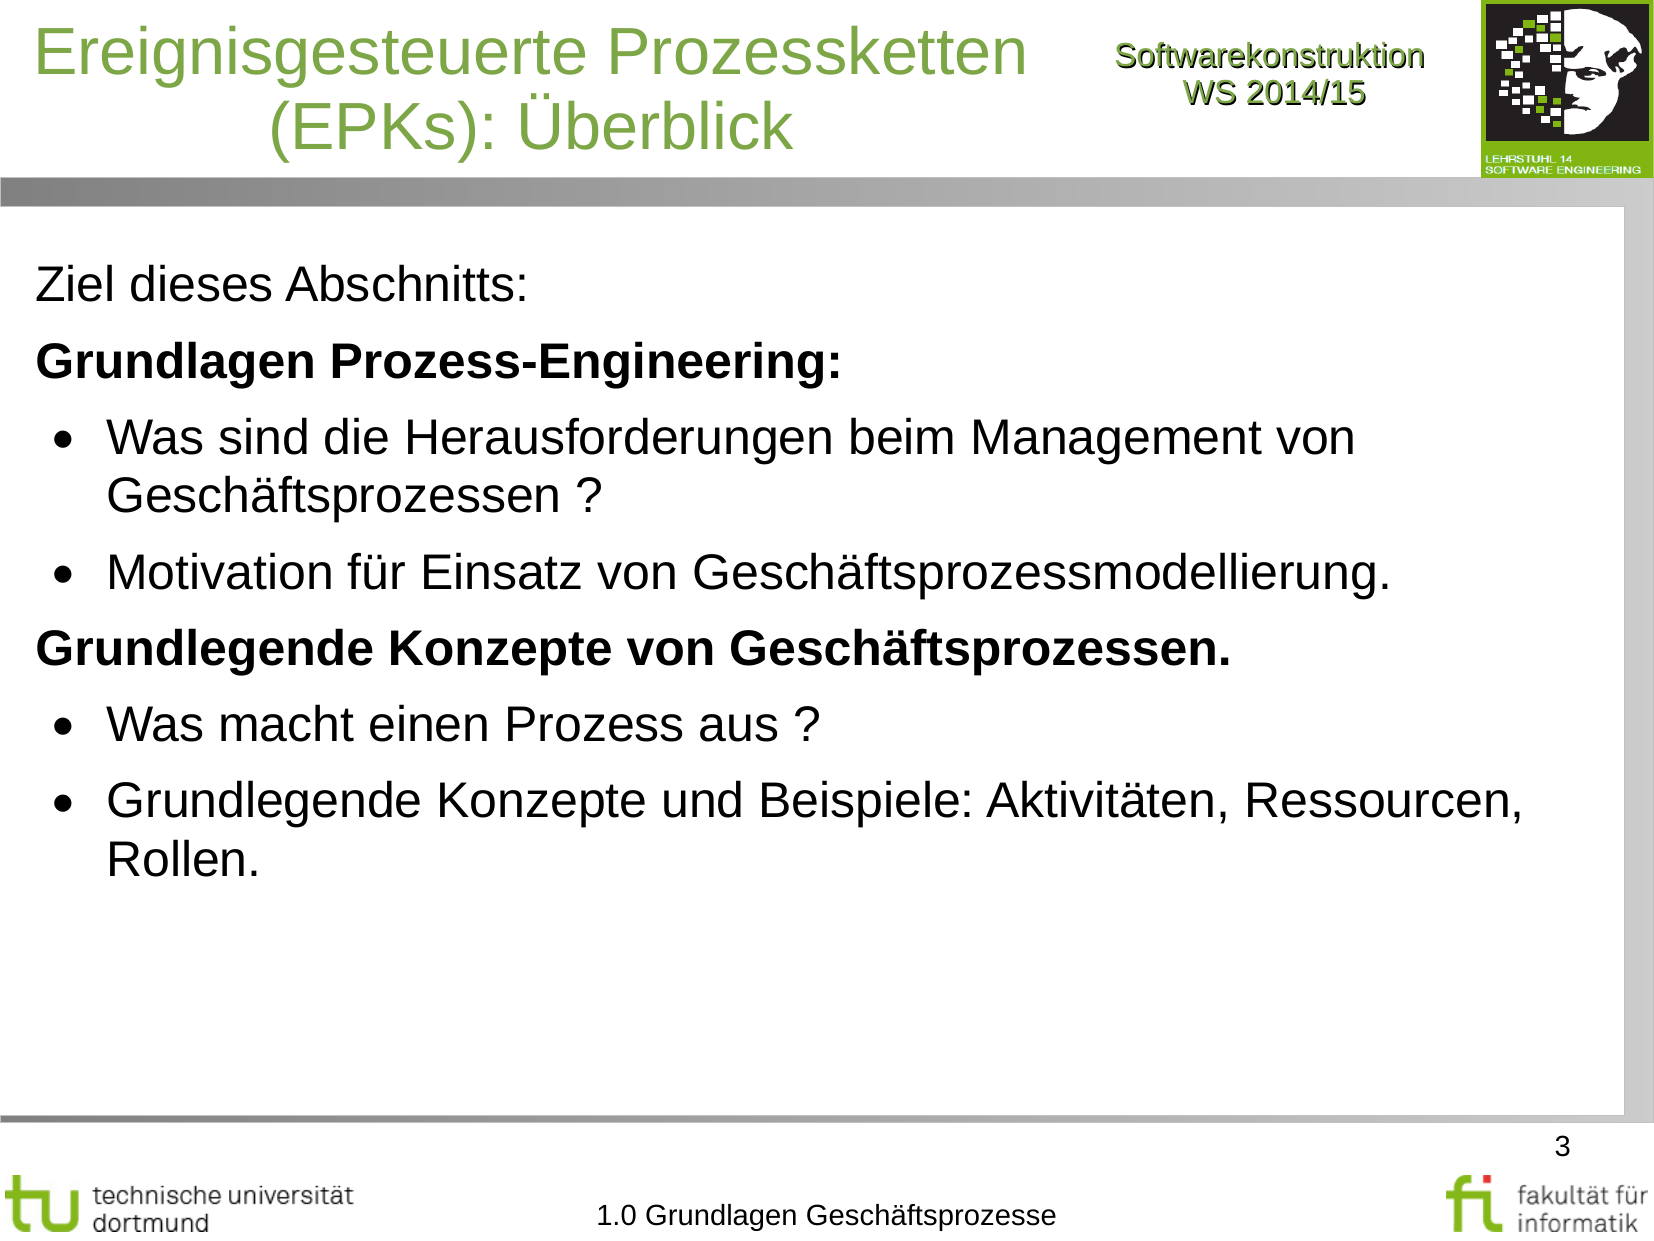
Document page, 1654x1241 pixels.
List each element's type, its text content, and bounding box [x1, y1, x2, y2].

picture [1446, 1175, 1648, 1232]
picture [5, 1175, 354, 1232]
picture [1481, 0, 1654, 178]
list Ziel dieses Abschnitts: Grundlagen Prozess-Engineering: Was sind die Herausforderungen beim Management von Geschäftsprozessen ? Motivation für Einsatz von Geschäftsprozessmodellierung. Grundlegende Konzepte von Geschäftsprozessen. Was macht einen Prozess aus ? Grundlegende Konzepte und Beispiele: Aktivitäten, Ressourcen, Rollen. [35, 253, 1630, 1058]
title Ereignisgesteuerte Prozessketten (EPKs): Überblick [0, 0, 1064, 178]
